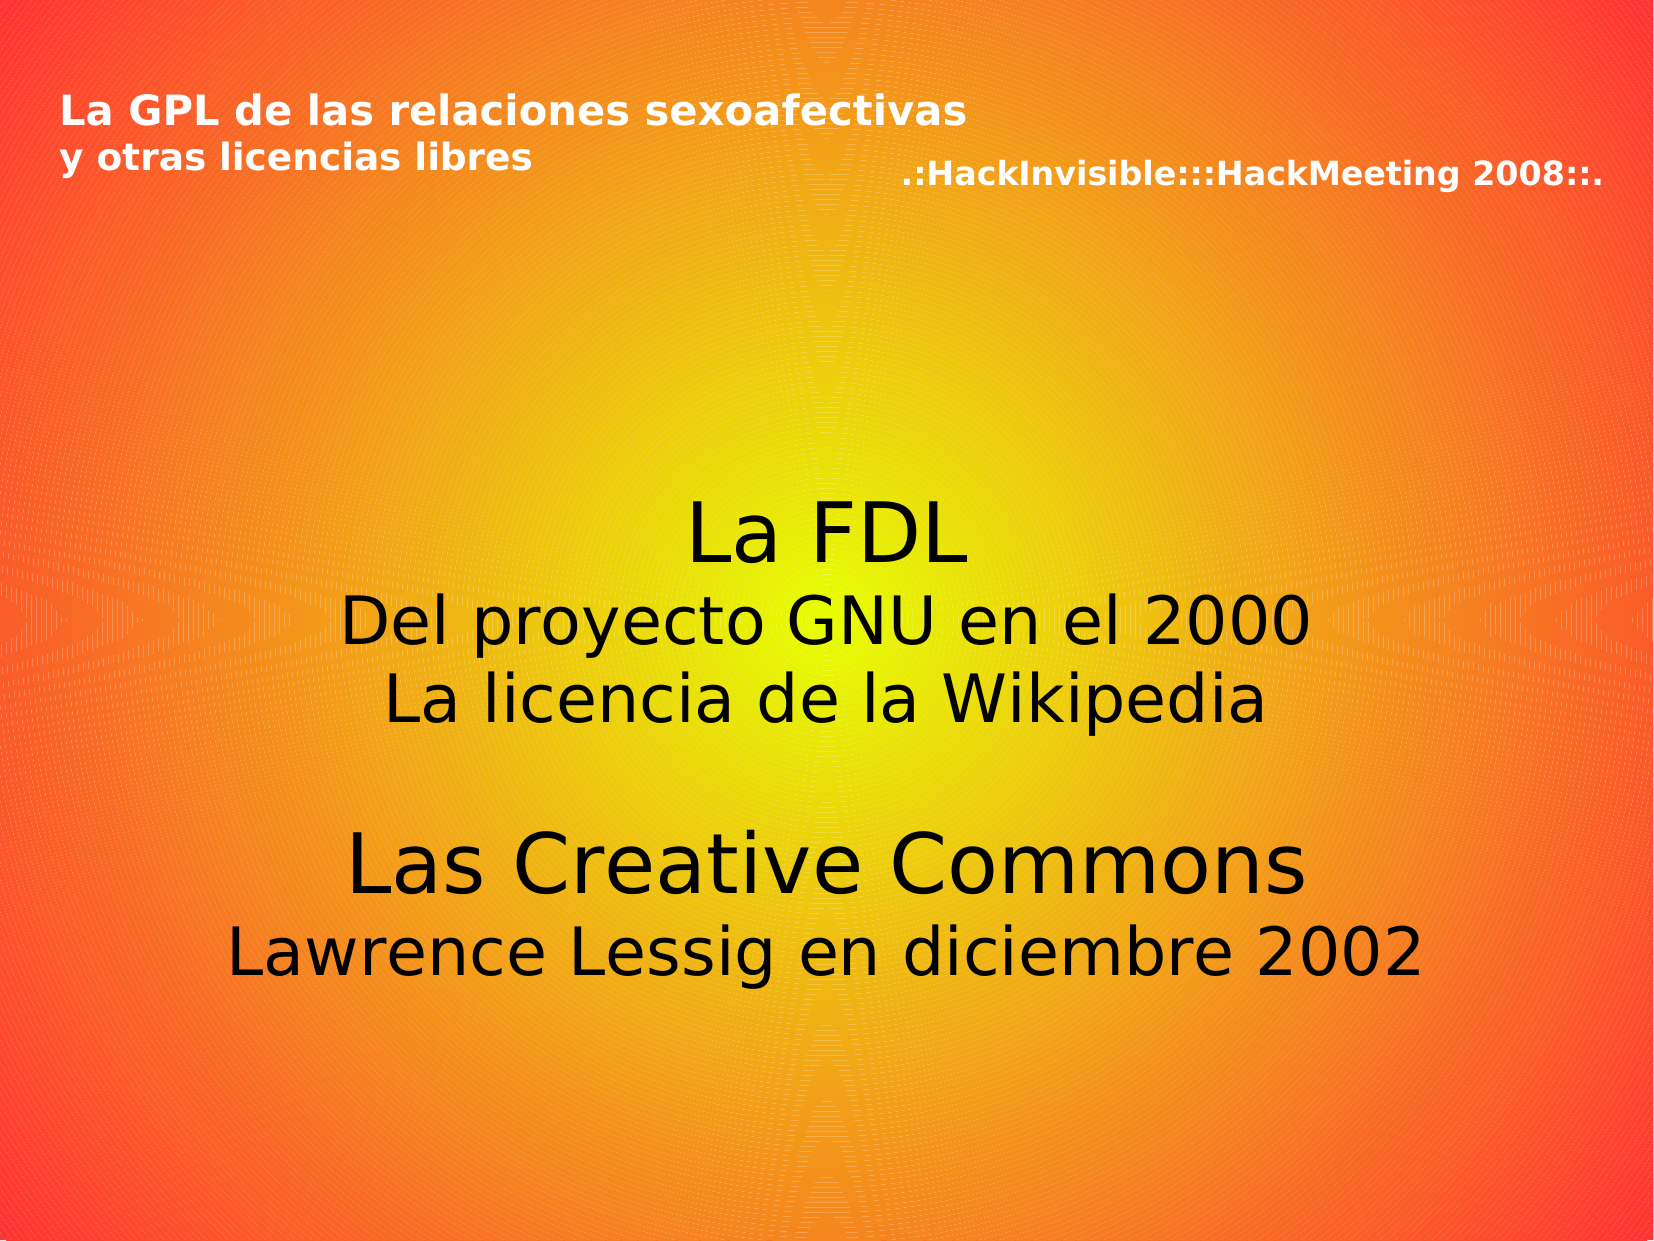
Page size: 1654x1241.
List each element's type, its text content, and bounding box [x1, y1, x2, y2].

title La GPL de las relaciones sexoafectivas y otras licencias libres [59, 59, 1595, 207]
text_box .:HackInvisible:::HackMeeting 2008::. [885, 147, 1607, 201]
subtitle La FDL Del proyecto GNU en el 2000 La licencia de la Wikipedia Las Creative Commons Lawrence Lessig en diciembre 2002 [82, 297, 1571, 1102]
